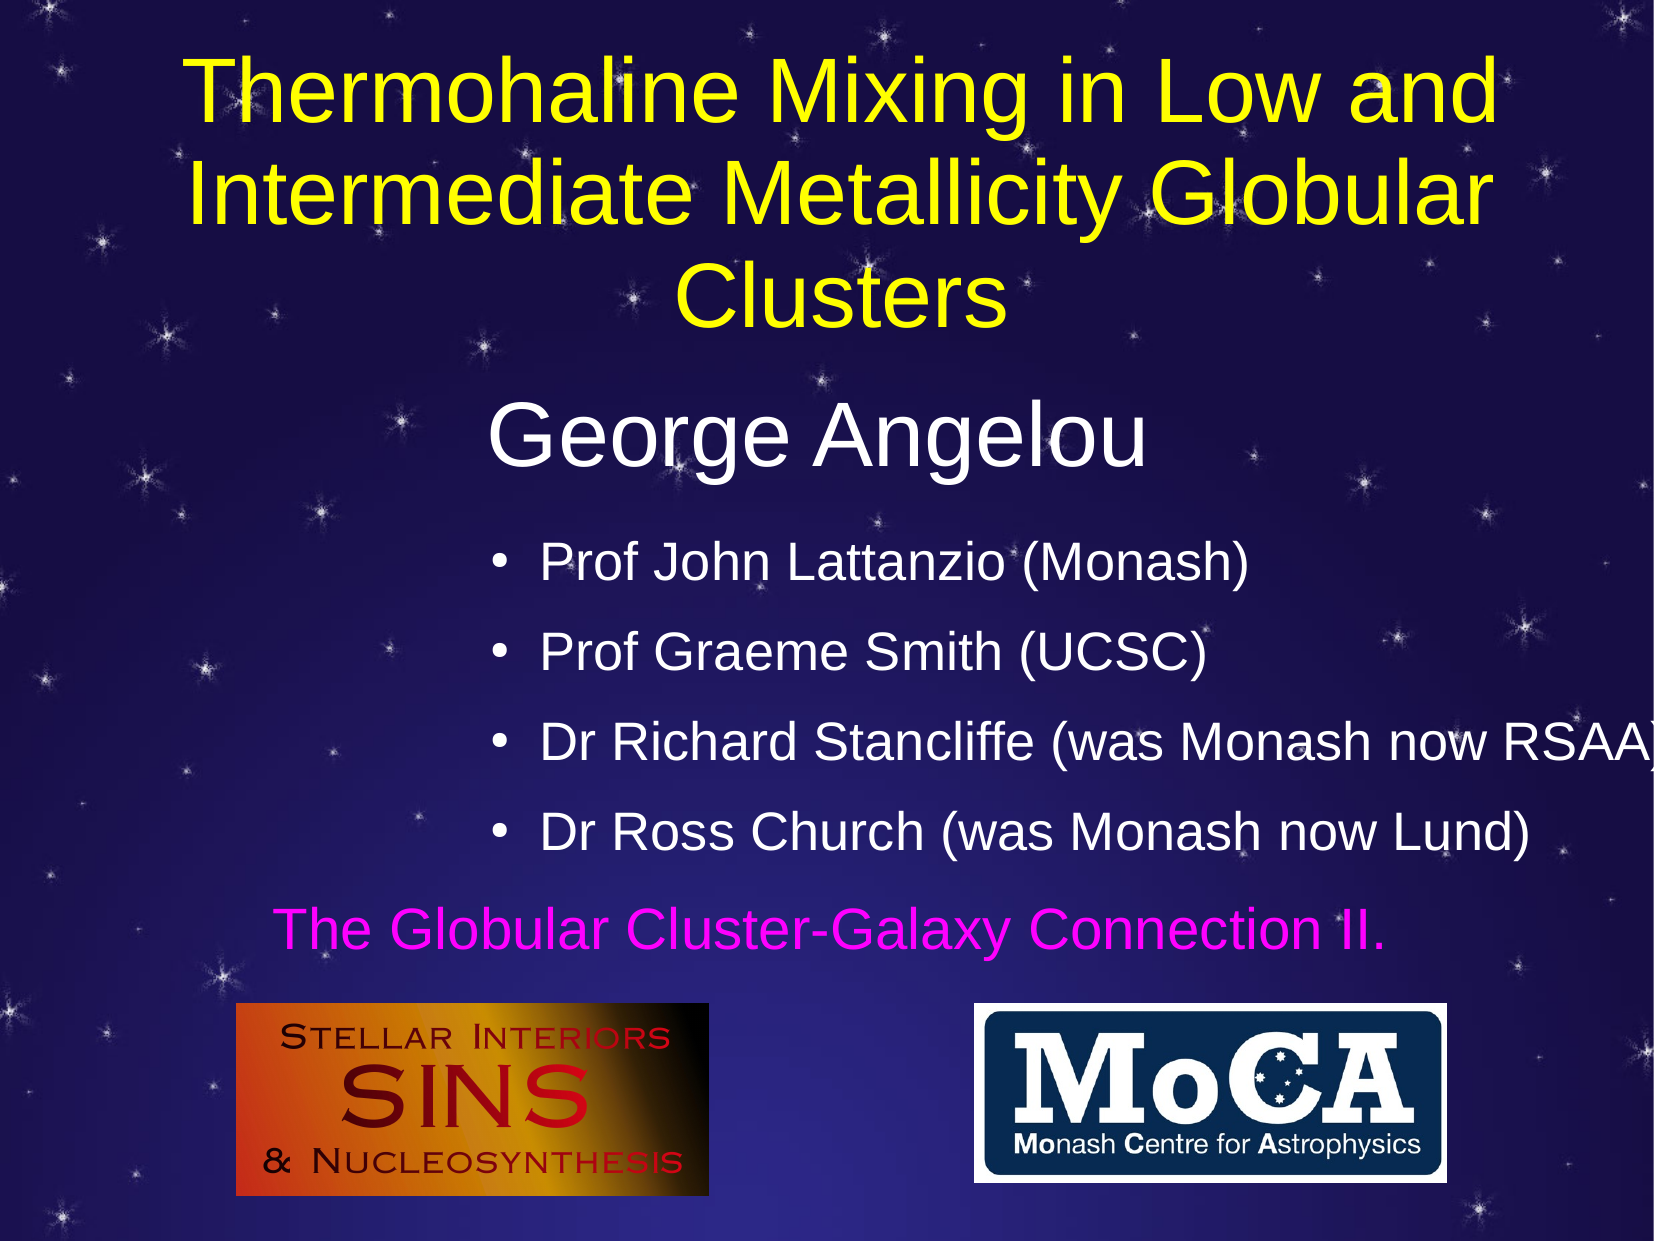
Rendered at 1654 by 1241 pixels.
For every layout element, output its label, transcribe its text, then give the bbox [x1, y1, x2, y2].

list Prof John Lattanzio (Monash) Prof Graeme Smith (UCSC) Dr Richard Stancliffe (was Monash now RSAA) Dr Ross Church (was Monash now Lund) [490, 531, 1654, 886]
text_box The Globular Cluster-Galaxy Connection II. [206, 826, 1456, 1032]
picture [0, 0, 1654, 1241]
text_box George Angelou [206, 337, 1456, 532]
text_box Thermohaline Mixing in Low and Intermediate Metallicity Globular Clusters [59, 38, 1625, 347]
